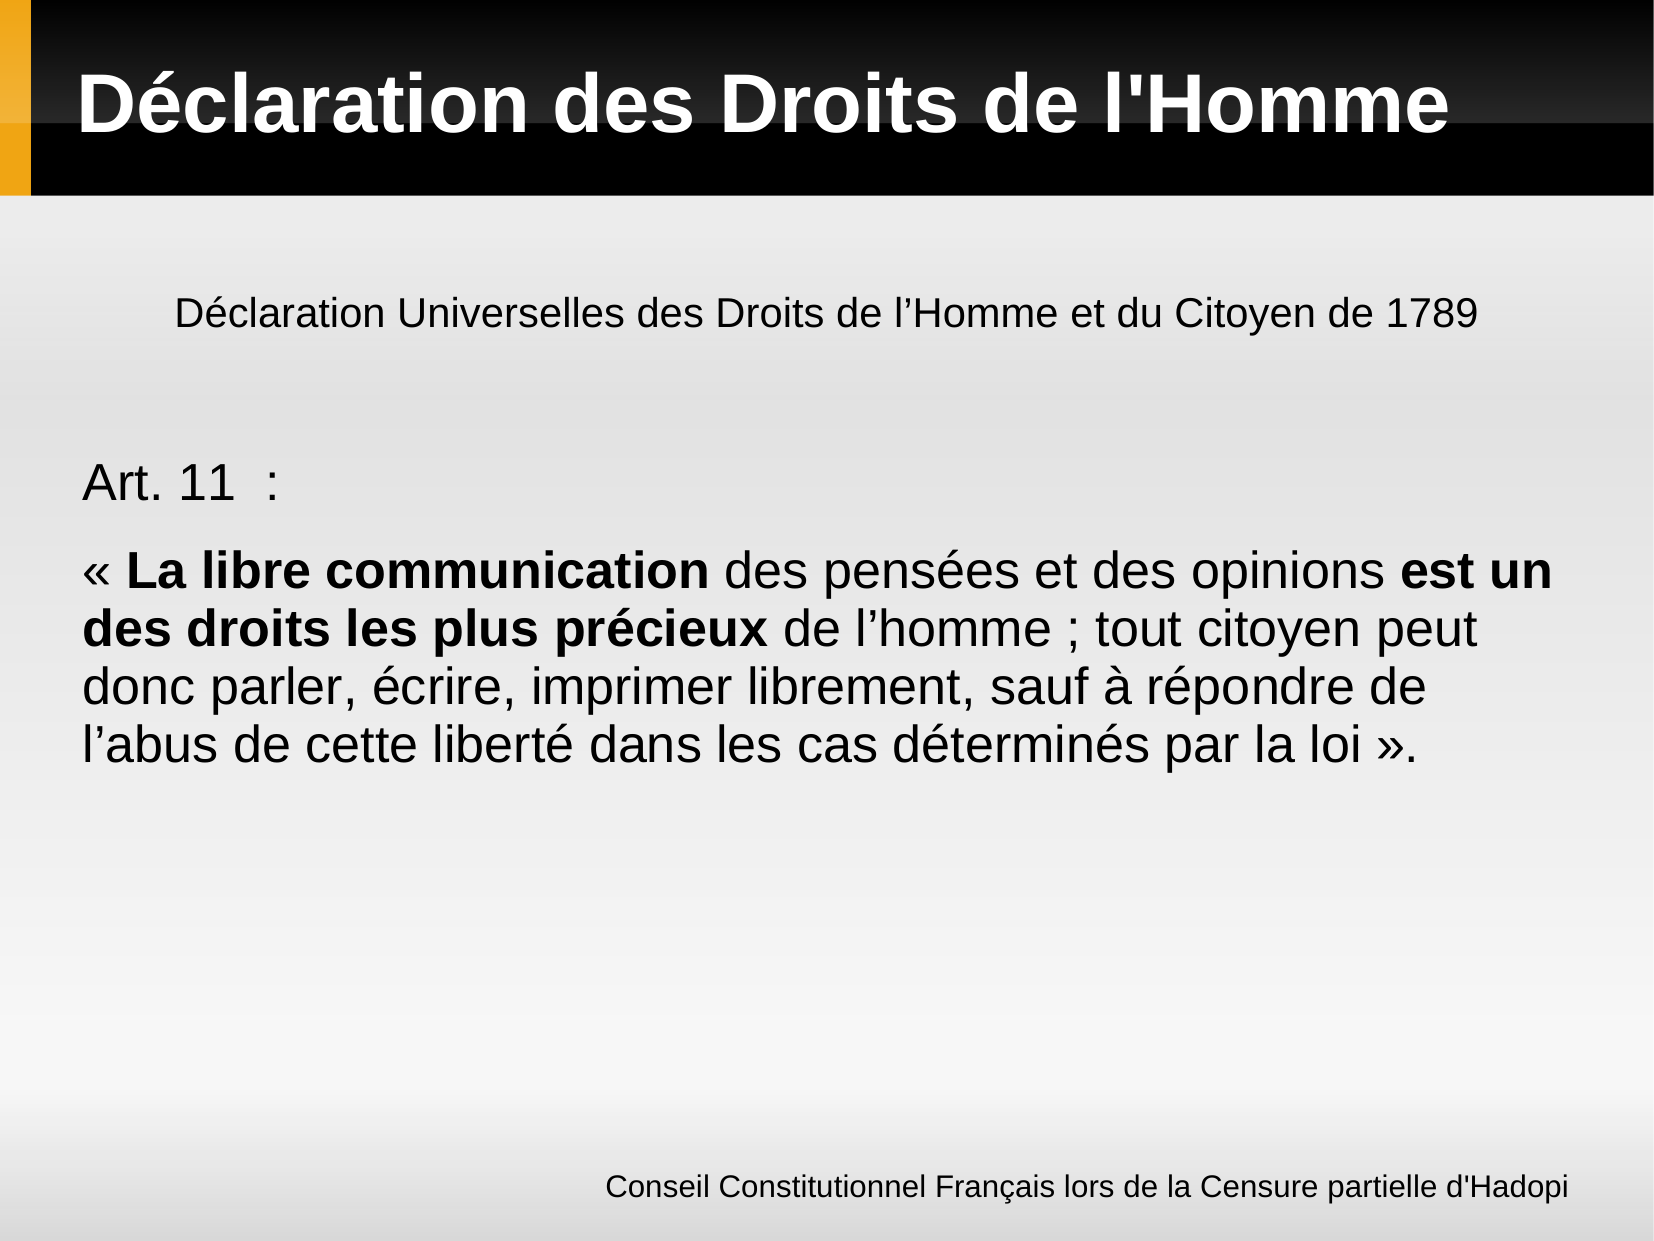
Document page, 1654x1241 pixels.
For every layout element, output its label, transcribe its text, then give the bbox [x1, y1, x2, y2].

picture [0, 0, 1654, 1241]
list Déclaration Universelles des Droits de l’Homme et du Citoyen de 1789 Art. 11 : « La libre communication des pensées et des opinions est un des droits les plus précieux de l’homme ; tout citoyen peut donc parler, écrire, imprimer librement, sauf à répondre de l’abus de cette liberté dans les cas déterminés par la loi ». Conseil Constitutionnel Français lors de la Censure partielle d'Hadopi [82, 290, 1571, 1241]
title Déclaration des Droits de l'Homme [76, 0, 1565, 208]
